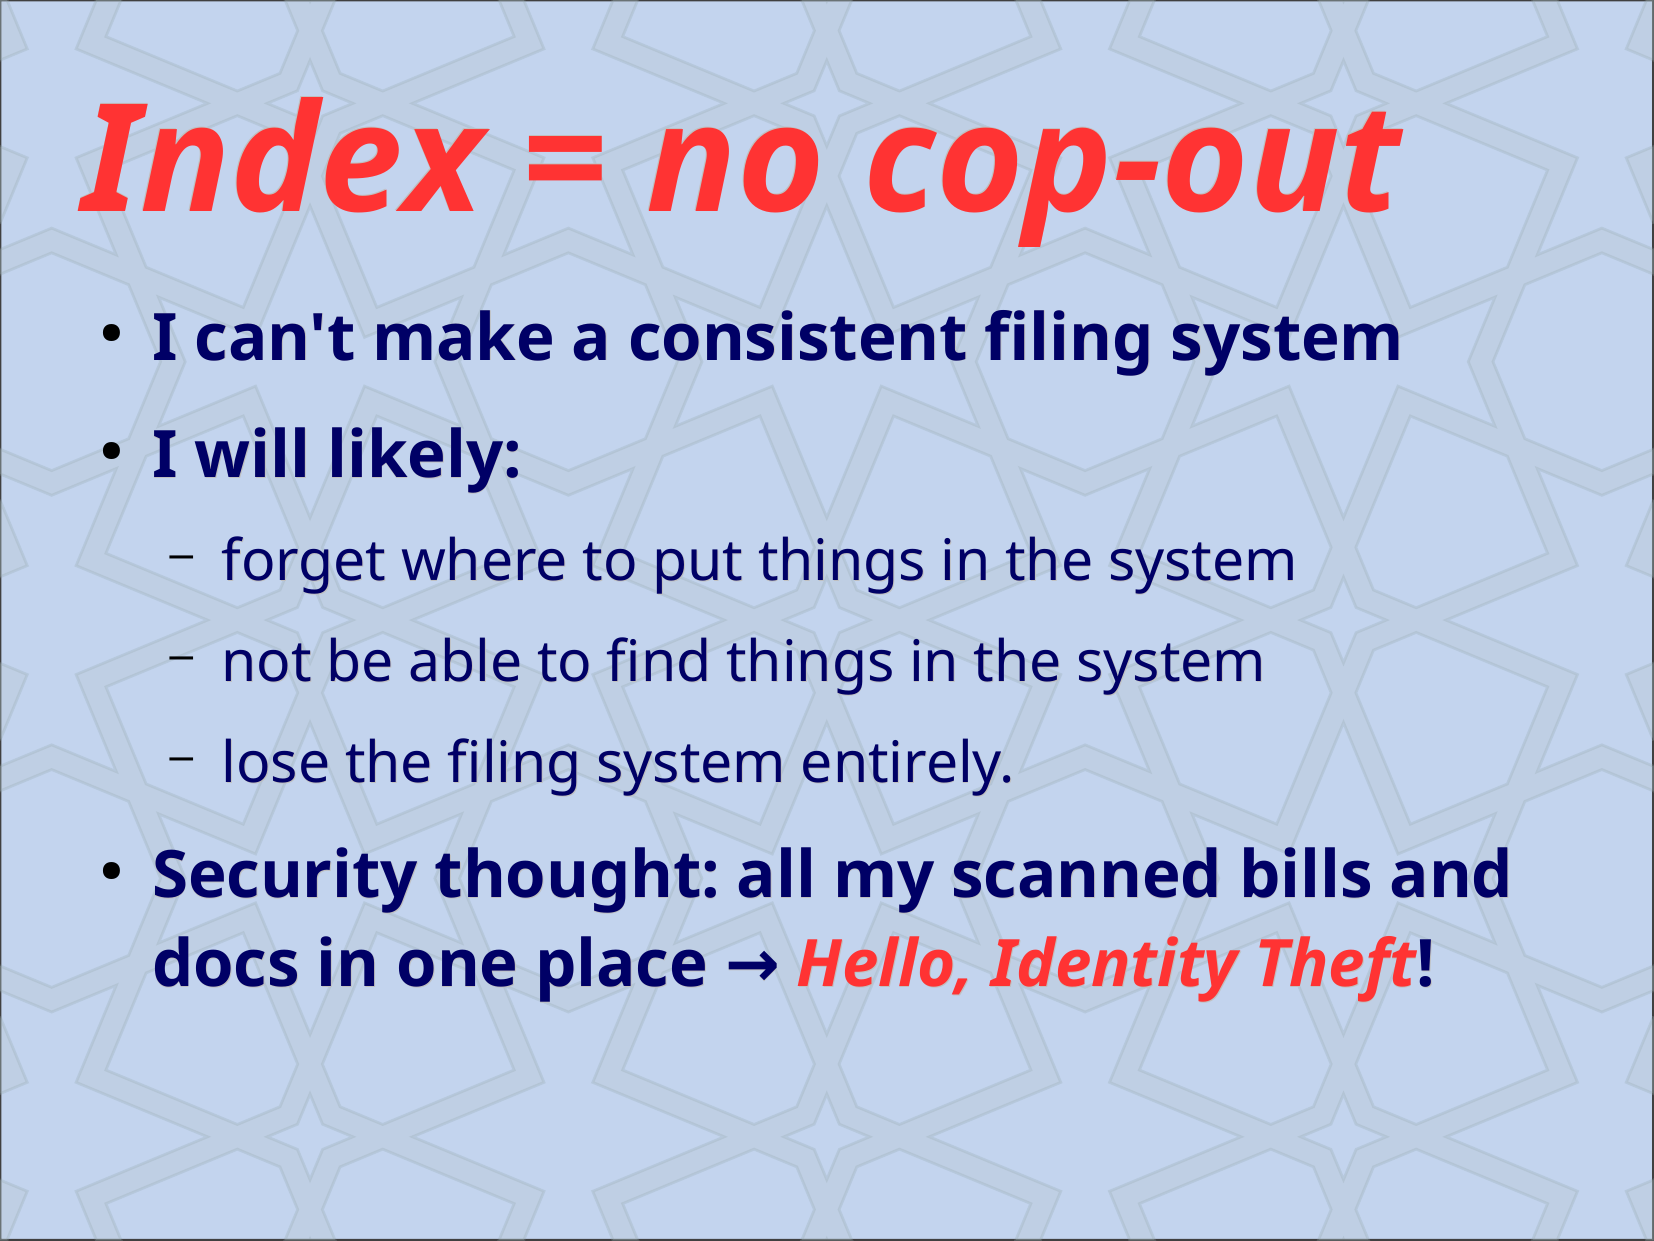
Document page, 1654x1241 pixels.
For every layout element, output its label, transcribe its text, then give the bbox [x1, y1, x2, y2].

list I can't make a consistent filing system I will likely: forget where to put things in the system not be able to find things in the system lose the filing system entirely. Security thought: all my scanned bills and docs in one place → Hello, Identity Theft! [82, 290, 1571, 1010]
title Index = no cop-out [82, 49, 1571, 257]
